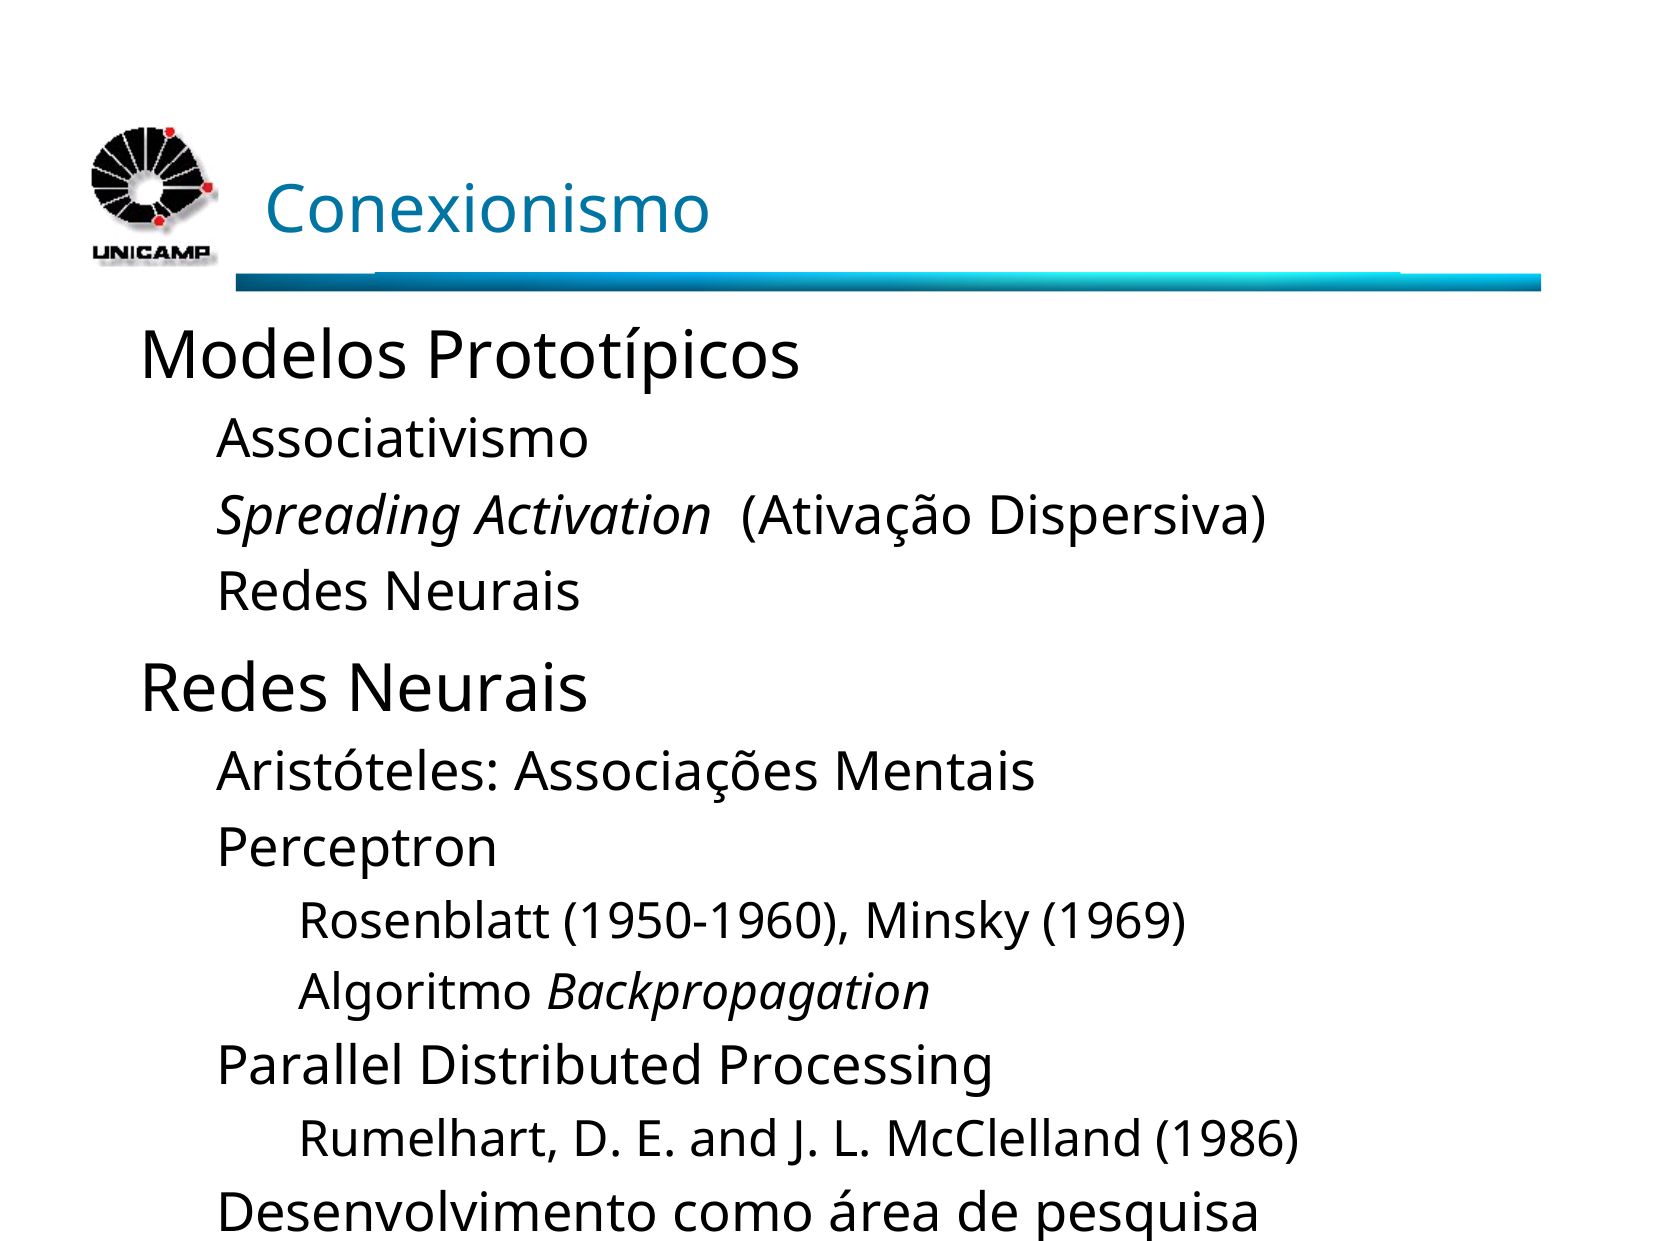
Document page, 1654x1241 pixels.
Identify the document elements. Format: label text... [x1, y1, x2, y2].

picture [125, 272, 1654, 295]
list Modelos Prototípicos Associativismo Spreading Activation (Ativação Dispersiva) Redes Neurais Redes Neurais Aristóteles: Associações Mentais Perceptron Rosenblatt (1950-1960), Minsky (1969) Algoritmo Backpropagation Parallel Distributed Processing Rumelhart, D. E. and J. L. McClelland (1986) Desenvolvimento como área de pesquisa [121, 309, 1534, 1182]
title Conexionismo [264, 42, 1534, 250]
